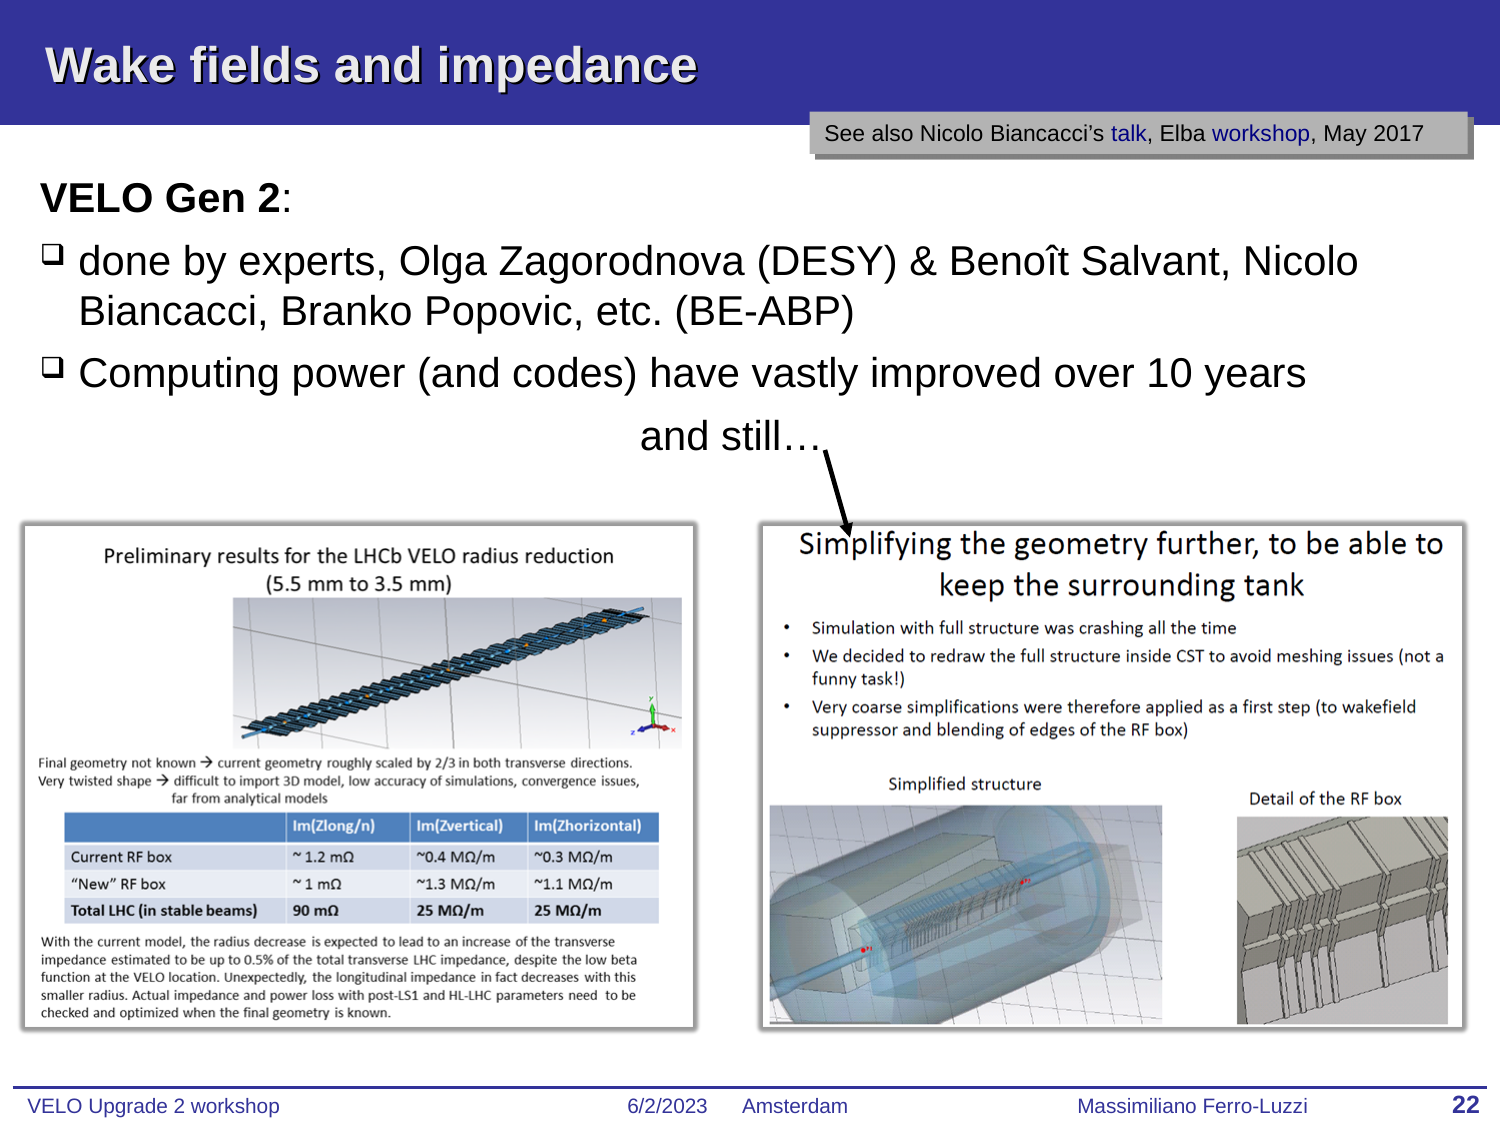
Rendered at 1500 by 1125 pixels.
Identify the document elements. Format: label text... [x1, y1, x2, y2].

text_box See also Nicolo Biancacci’s talk, Elba workshop, May 2017 [809, 111, 1468, 154]
picture [14, 515, 704, 1039]
list VELO Gen 2: done by experts, Olga Zagorodnova (DESY) & Benoît Salvant, Nicolo Biancacci, Branko Popovic, etc. (BE-ABP) Computing power (and codes) have vastly improved over 10 years and still… [24, 163, 1375, 488]
title Wake fields and impedance [0, 0, 1500, 125]
picture [752, 515, 1473, 1039]
